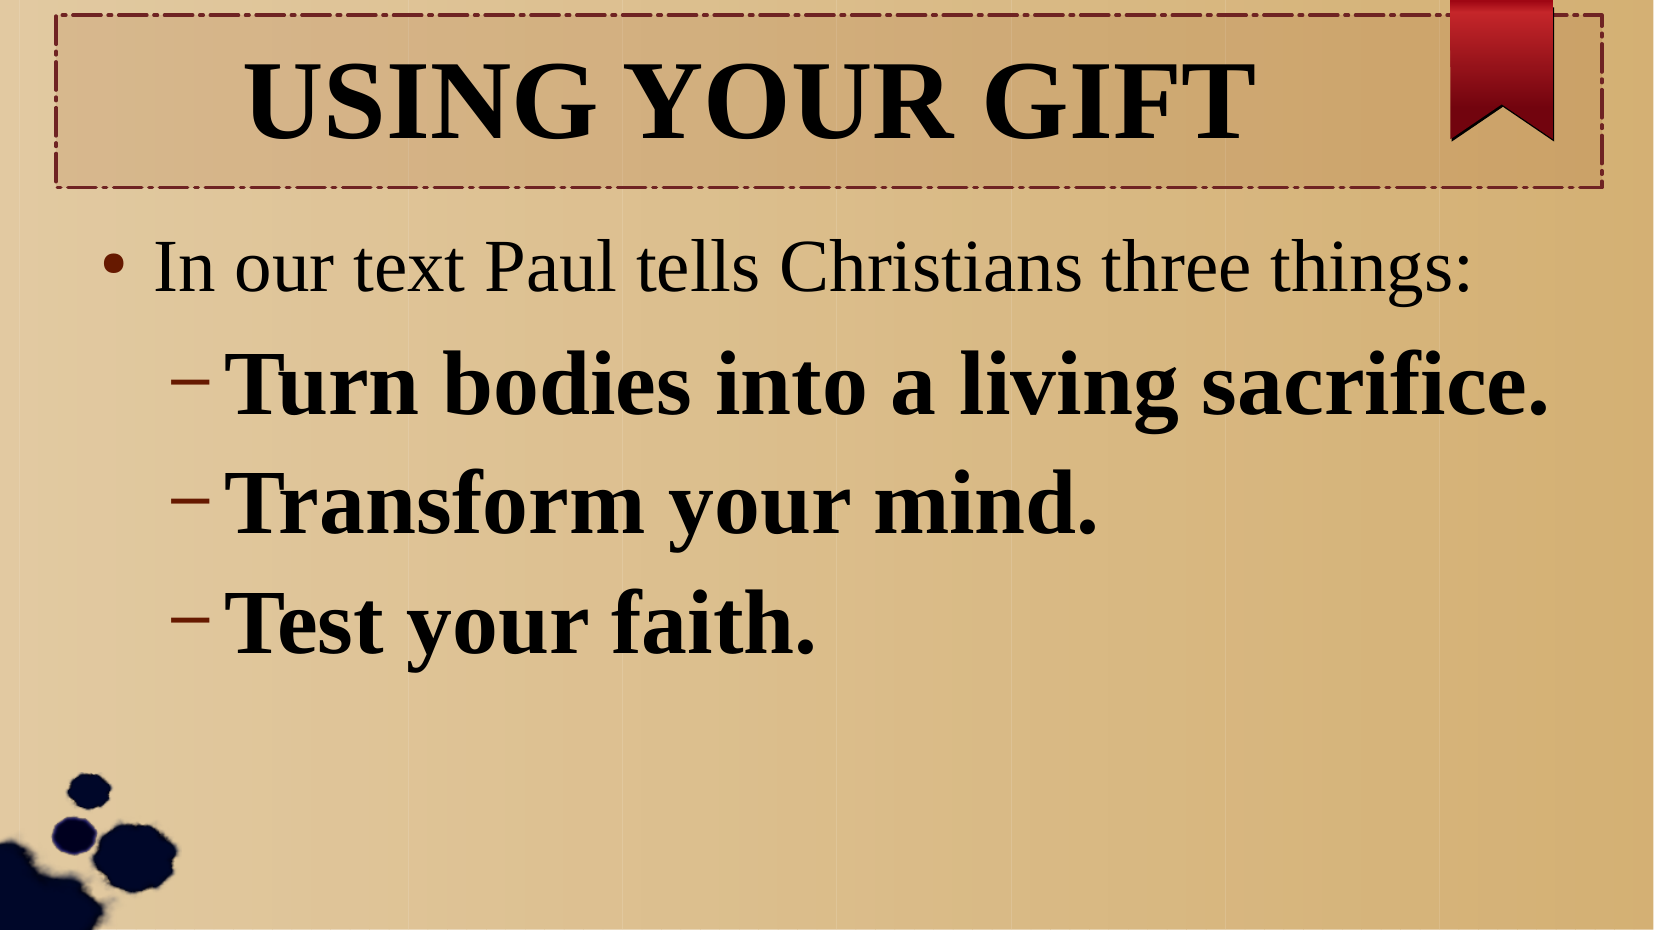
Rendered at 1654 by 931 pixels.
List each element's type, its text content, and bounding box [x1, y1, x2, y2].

title USING YOUR GIFT [59, 11, 1441, 189]
list In our text Paul tells Christians three things: Turn bodies into a living sacrifice. Transform your mind. Test your faith. [82, 224, 1571, 764]
